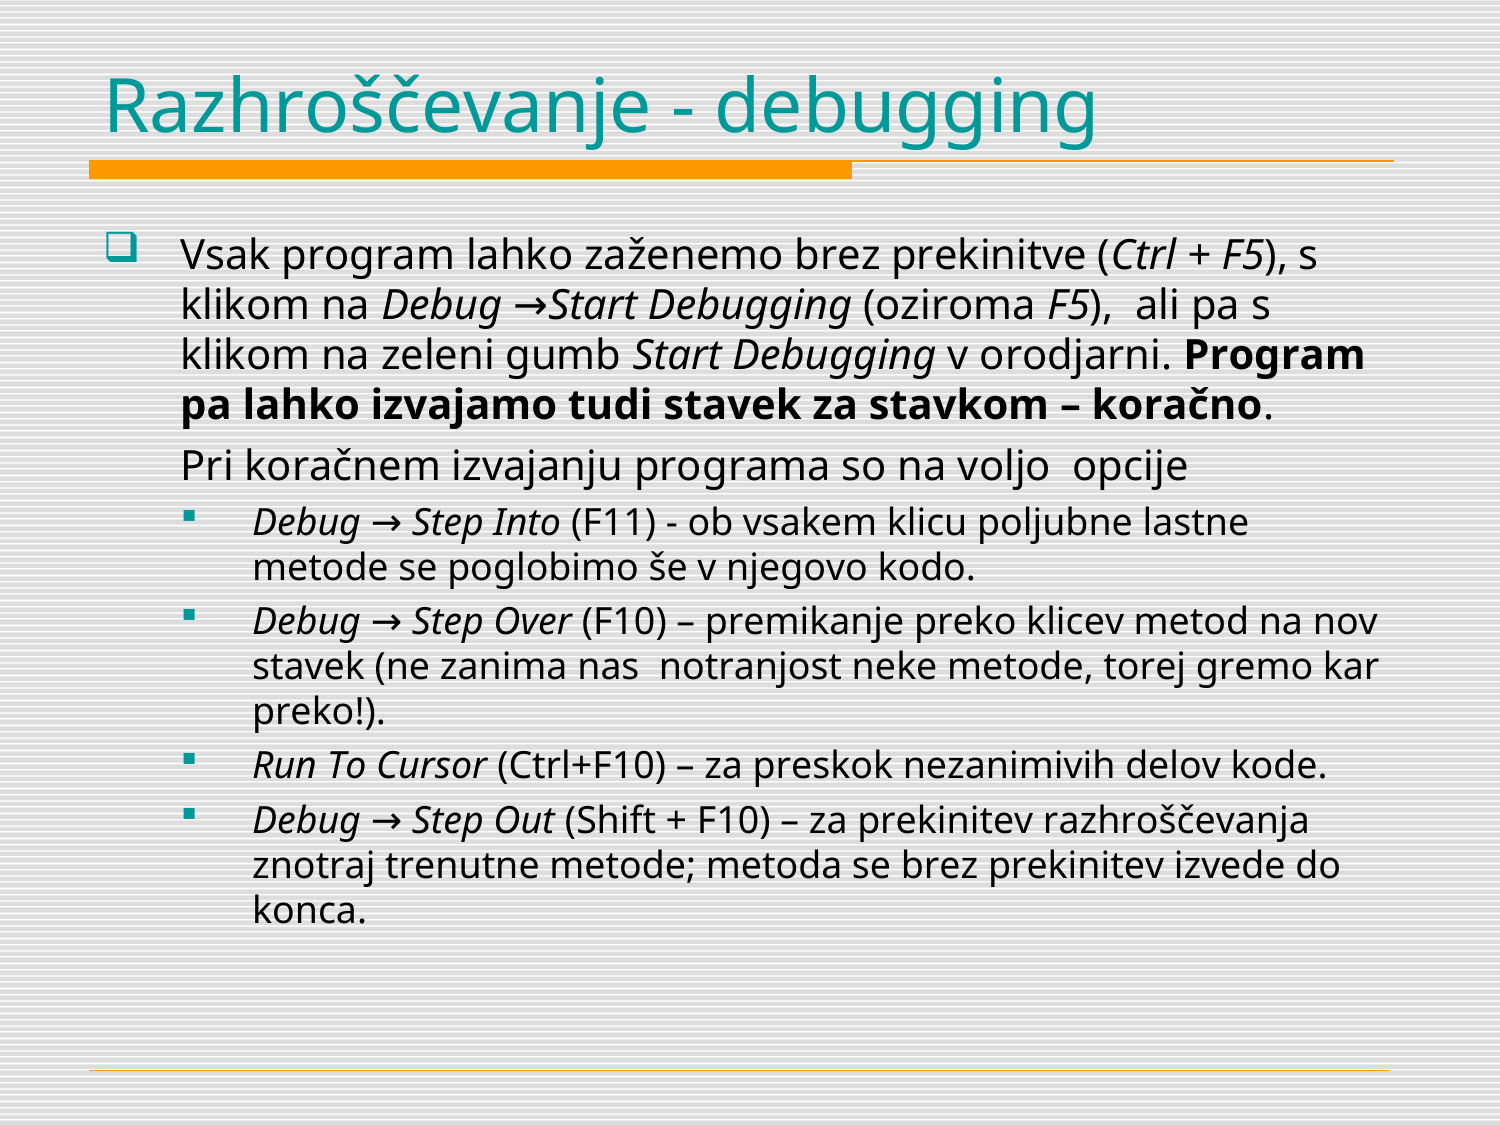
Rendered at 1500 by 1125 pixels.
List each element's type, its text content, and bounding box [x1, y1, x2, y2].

title Razhroščevanje - debugging [88, 42, 1401, 155]
picture [0, 0, 1500, 1125]
list Vsak program lahko zaženemo brez prekinitve (Ctrl + F5), s klikom na Debug →Start Debugging (oziroma F5), ali pa s klikom na zeleni gumb Start Debugging v orodjarni. Program pa lahko izvajamo tudi stavek za stavkom – koračno. Pri koračnem izvajanju programa so na voljo opcije Debug → Step Into (F11) - ob vsakem klicu poljubne lastne metode se poglobimo še v njegovo kodo. Debug → Step Over (F10) – premikanje preko klicev metod na nov stavek (ne zanima nas notranjost neke metode, torej gremo kar preko!). Run To Cursor (Ctrl+F10) – za preskok nezanimivih delov kode. Debug → Step Out (Shift + F10) – za prekinitev razhroščevanja znotraj trenutne metode; metoda se brez prekinitev izvede do konca. [88, 220, 1401, 1059]
